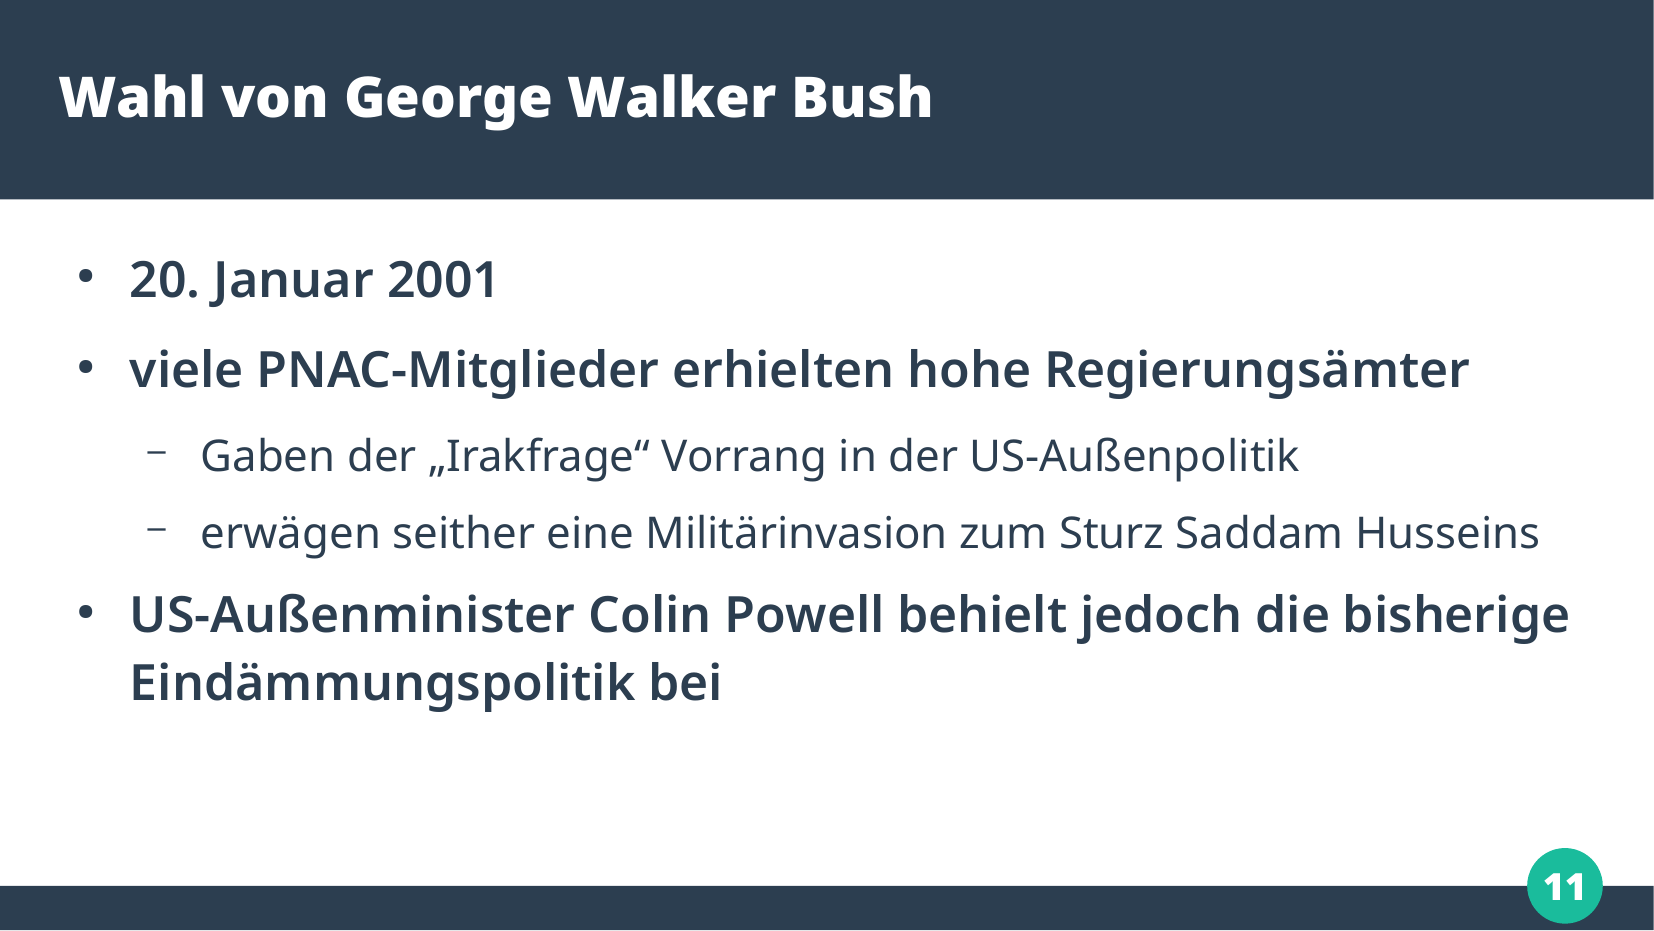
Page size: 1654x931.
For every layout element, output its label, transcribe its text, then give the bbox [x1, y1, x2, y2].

list 20. Januar 2001 viele PNAC-Mitglieder erhielten hohe Regierungsämter Gaben der „Irakfrage“ Vorrang in der US-Außenpolitik erwägen seither eine Militärinvasion zum Sturz Saddam Husseins US-Außenminister Colin Powell behielt jedoch die bisherige Eindämmungspolitik bei [59, 243, 1595, 864]
title Wahl von George Walker Bush [59, 37, 1595, 155]
